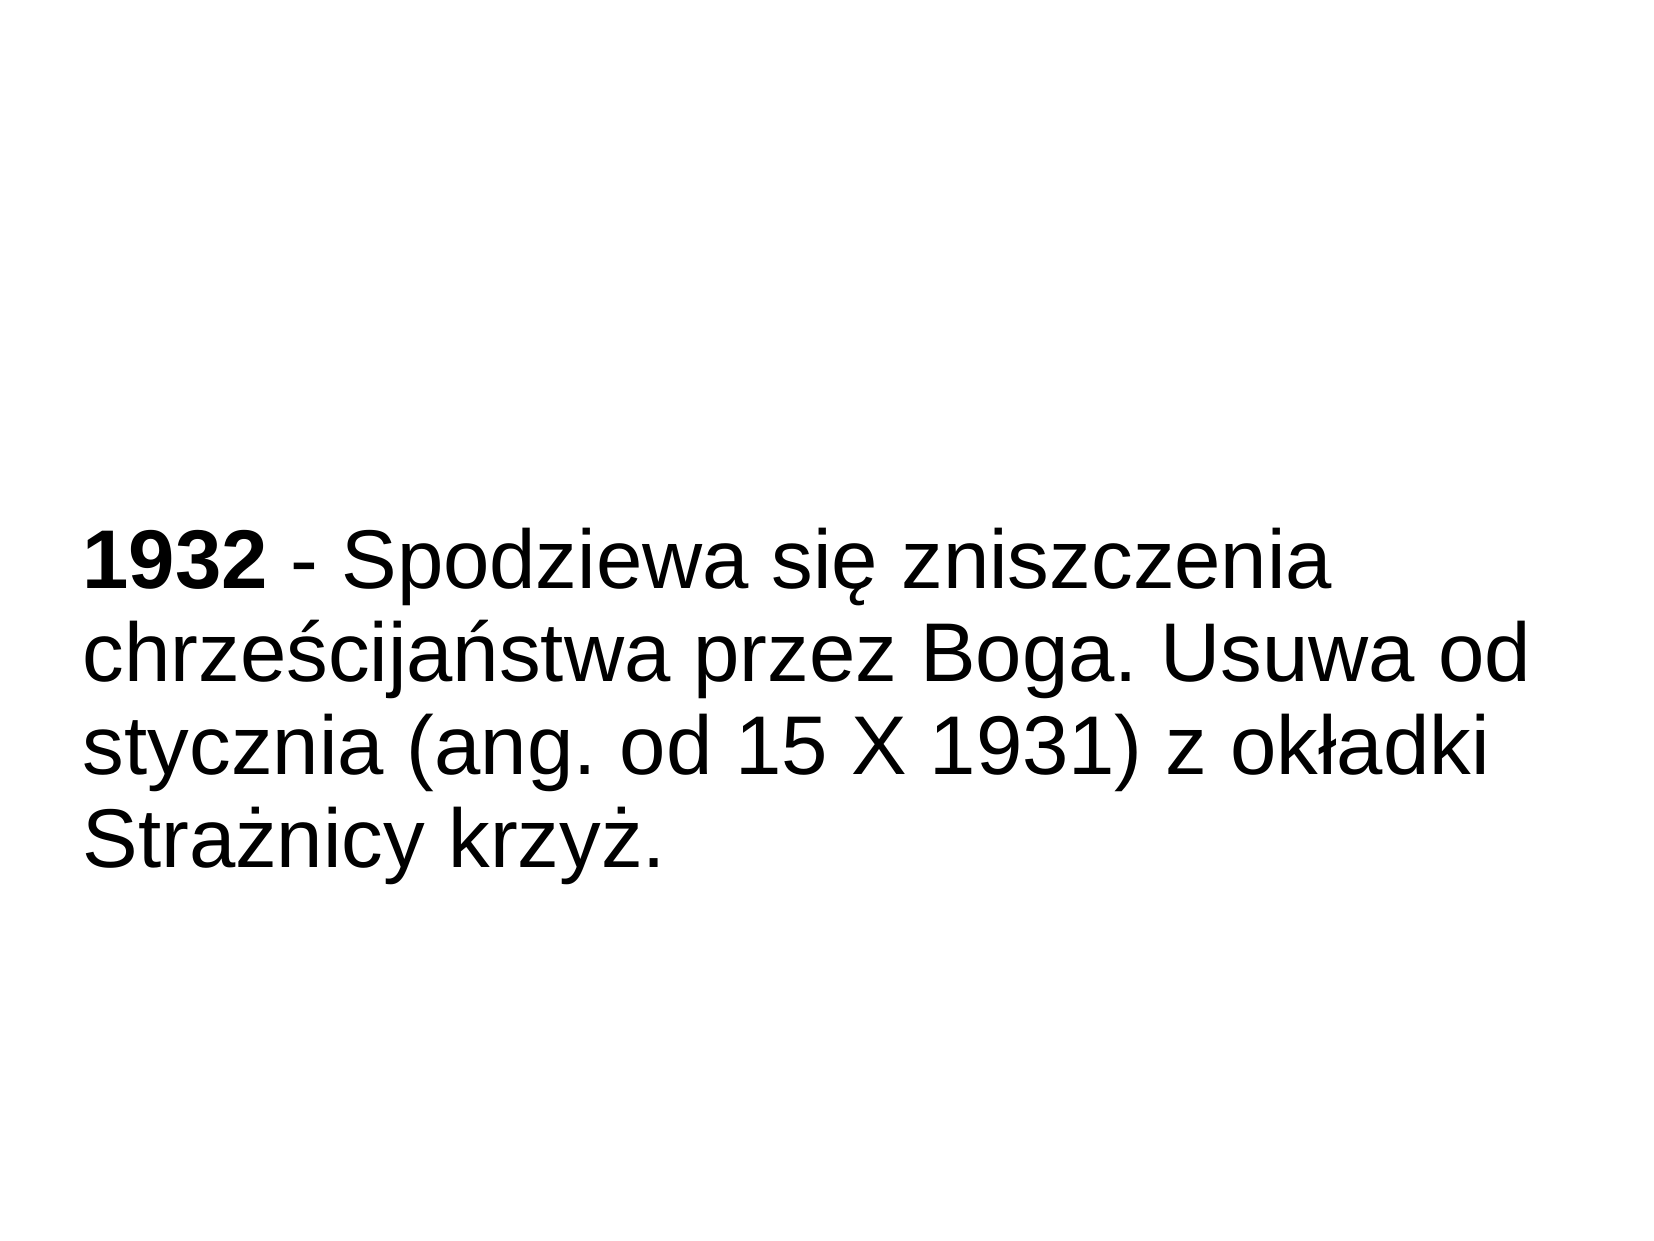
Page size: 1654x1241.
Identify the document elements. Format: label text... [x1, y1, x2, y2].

subtitle 1932 - Spodziewa się zniszczenia chrześcijaństwa przez Boga. Usuwa od stycznia (ang. od 15 X 1931) z okładki Strażnicy krzyż. [82, 297, 1571, 1102]
